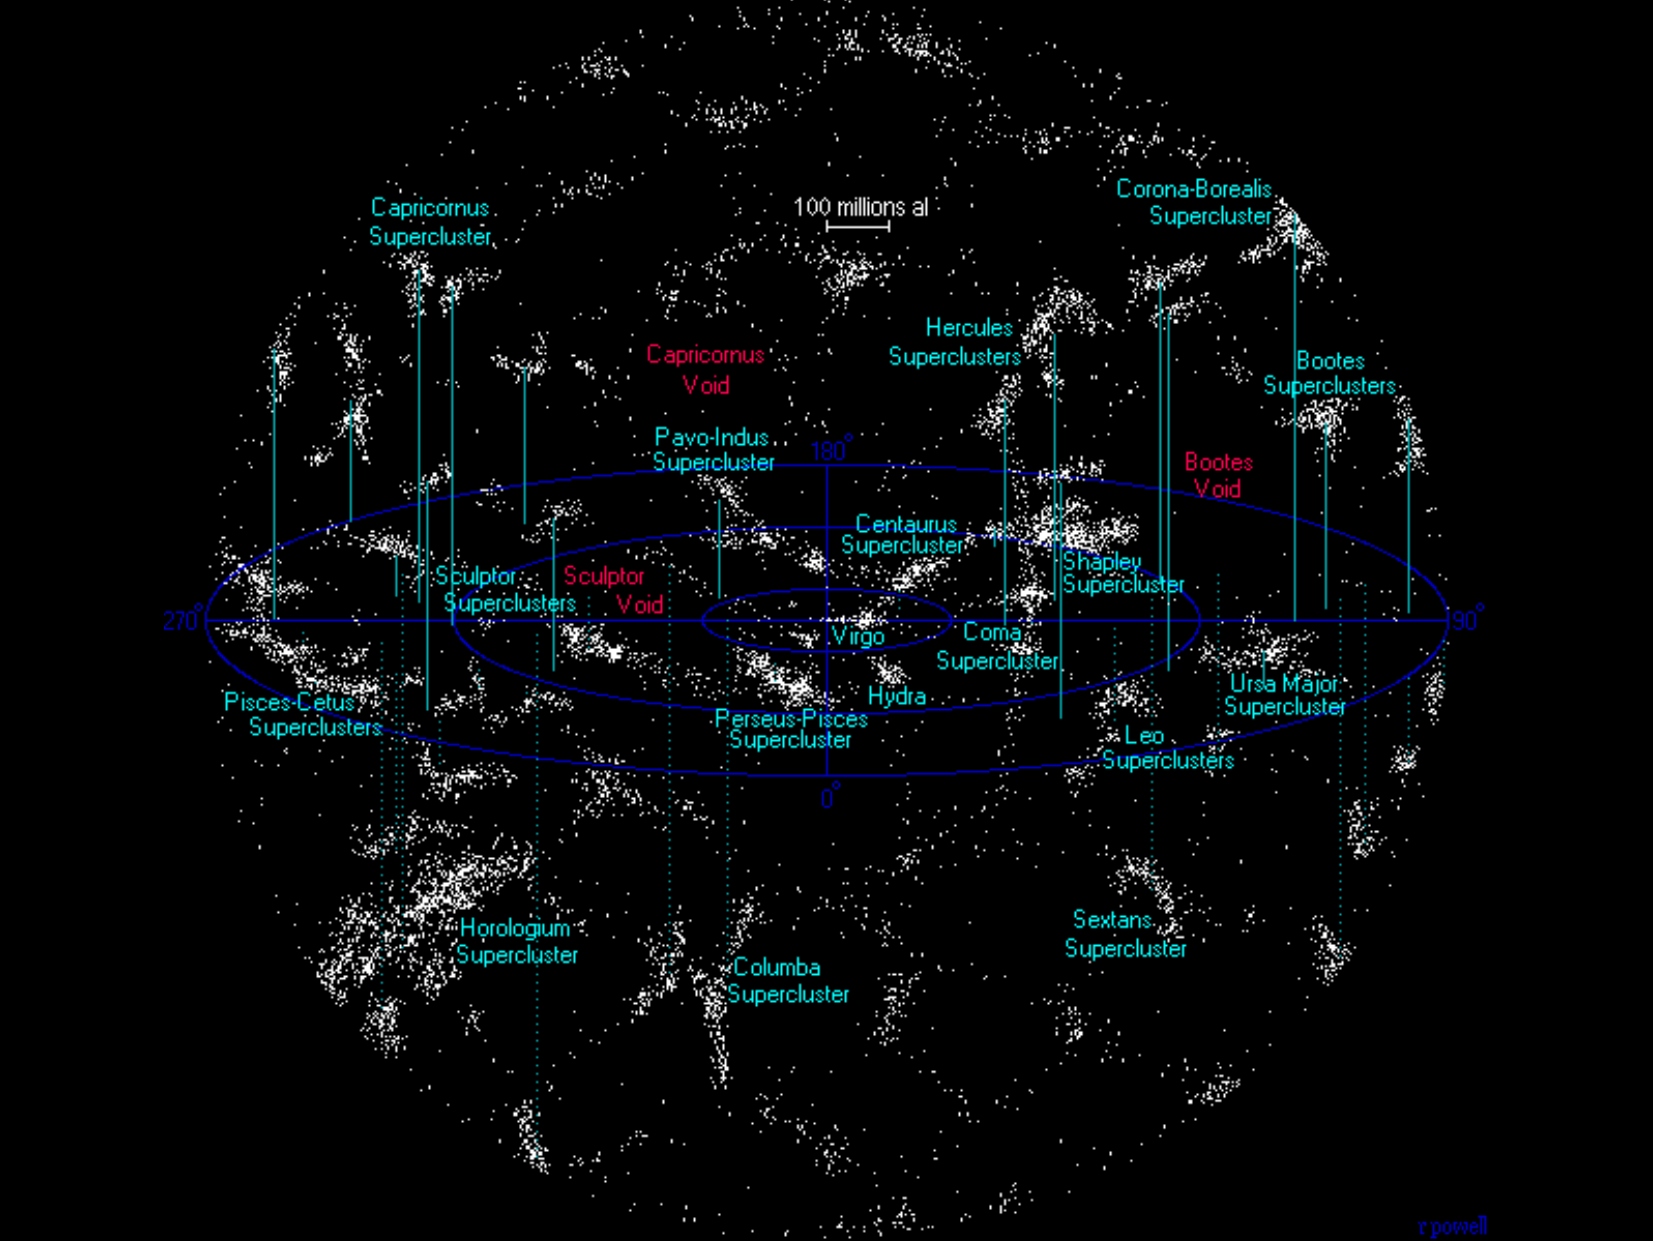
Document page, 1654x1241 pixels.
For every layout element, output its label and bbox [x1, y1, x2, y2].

picture [164, 0, 1489, 1241]
